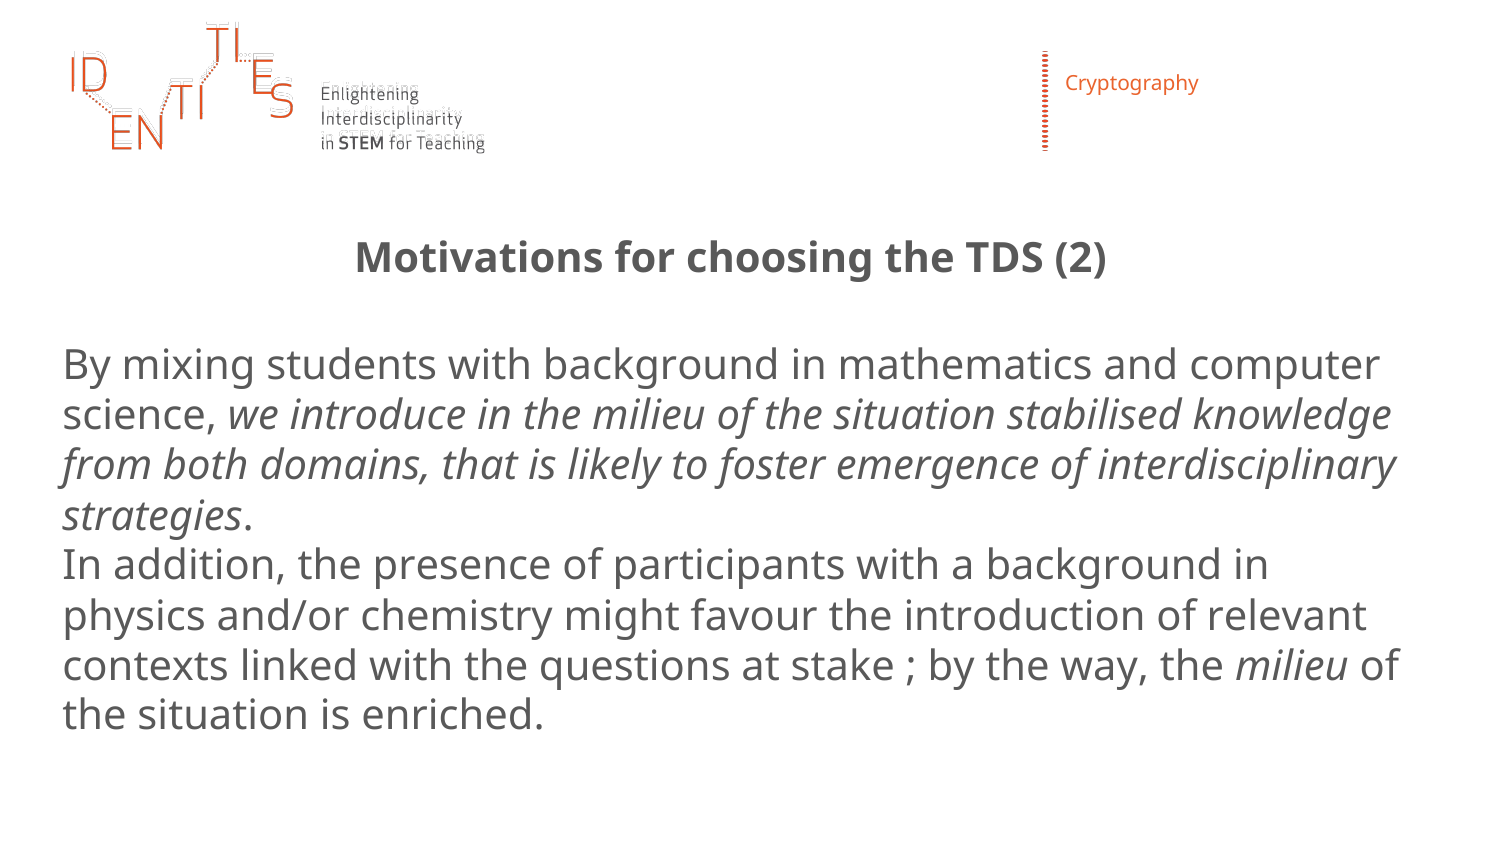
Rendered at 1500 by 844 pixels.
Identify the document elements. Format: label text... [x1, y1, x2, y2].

text_box Motivations for choosing the TDS (2) By mixing students with background in mathematics and computer science, we introduce in the milieu of the situation stabilised knowledge from both domains, that is likely to foster emergence of interdisciplinary strategies. In addition, the presence of participants with a background in physics and/or chemistry might favour the introduction of relevant contexts linked with the questions at stake ; by the way, the milieu of the situation is enriched. [47, 223, 1443, 835]
picture [71, 18, 485, 157]
picture [1042, 51, 1051, 151]
text_box Cryptography [1050, 61, 1472, 168]
